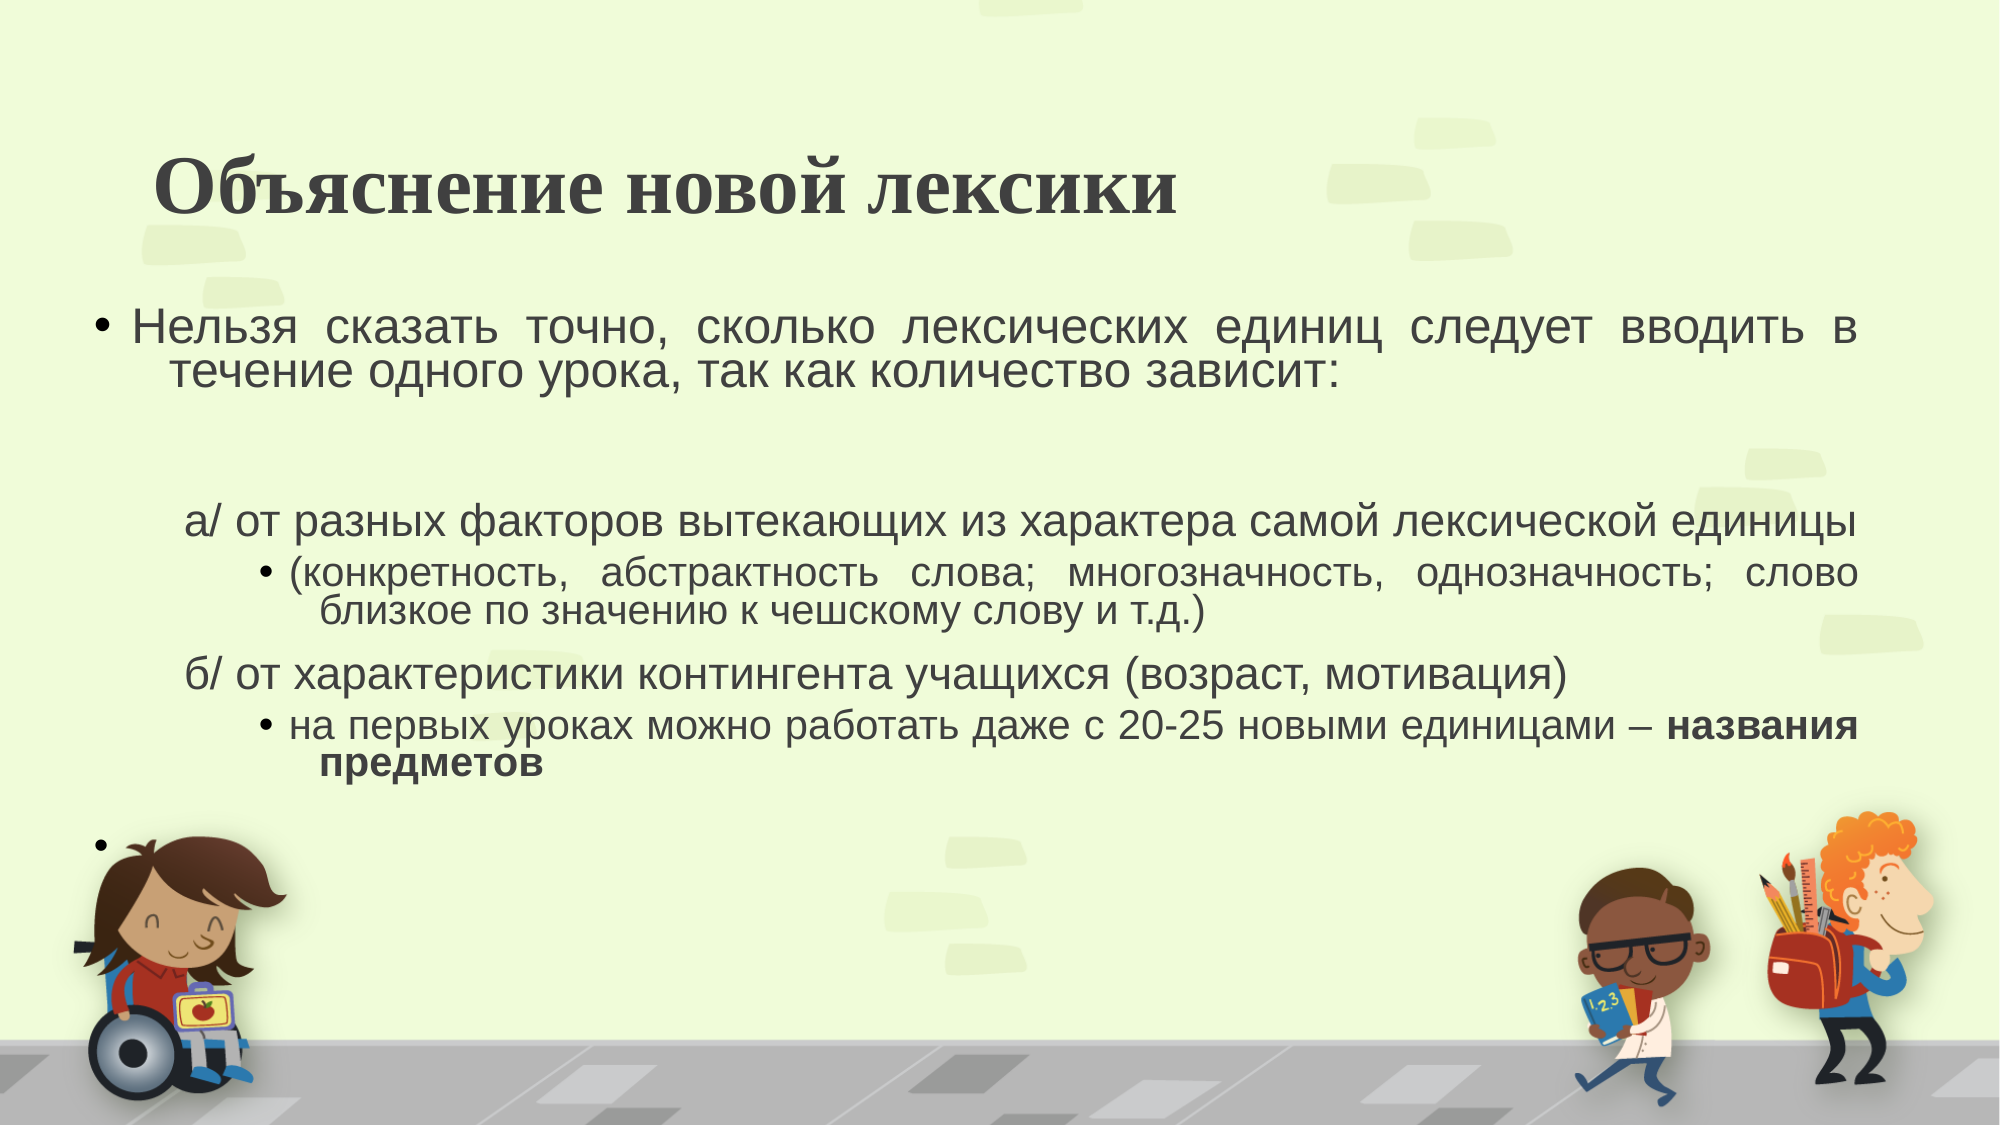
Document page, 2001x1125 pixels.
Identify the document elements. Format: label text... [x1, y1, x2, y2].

title Объяснение новой лексики [137, 59, 1750, 238]
list Нельзя сказать точно, сколько лексических единиц следует вводить в течение одного урока, так как количество зависит: а/ от разных факторов вытекающих из характера самой лексической единицы (конкретность, абстрактность слова; многозначность, однозначность; слово близкое по значению к чешскому слову и т.д.) б/ от характеристики контингента учащихся (возраст, мотивация) на первых уроках можно работать даже с 20-25 новыми единицами – названия предметов [78, 299, 1875, 871]
